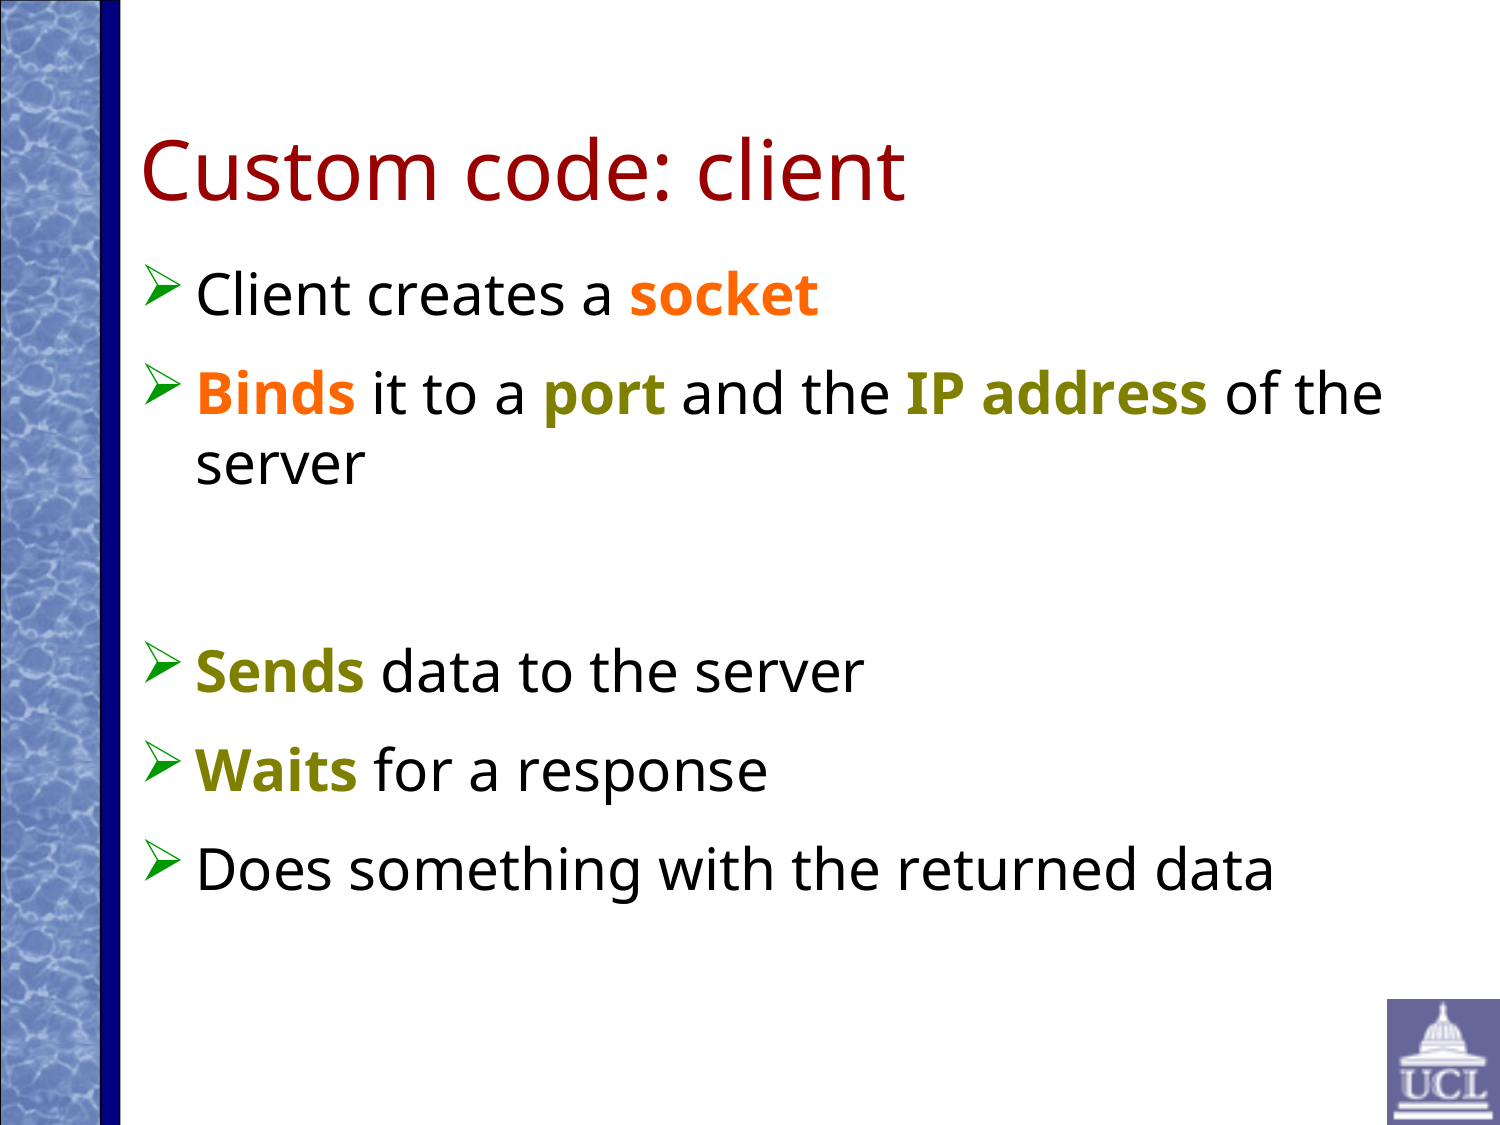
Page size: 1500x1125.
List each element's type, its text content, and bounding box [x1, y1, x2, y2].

title Custom code: client [124, 37, 1413, 225]
picture [1387, 999, 1500, 1125]
picture [1, 1, 99, 1125]
list Client creates a socket Binds it to a port and the IP address of the server Sends data to the server Waits for a response Does something with the returned data [125, 249, 1417, 1088]
